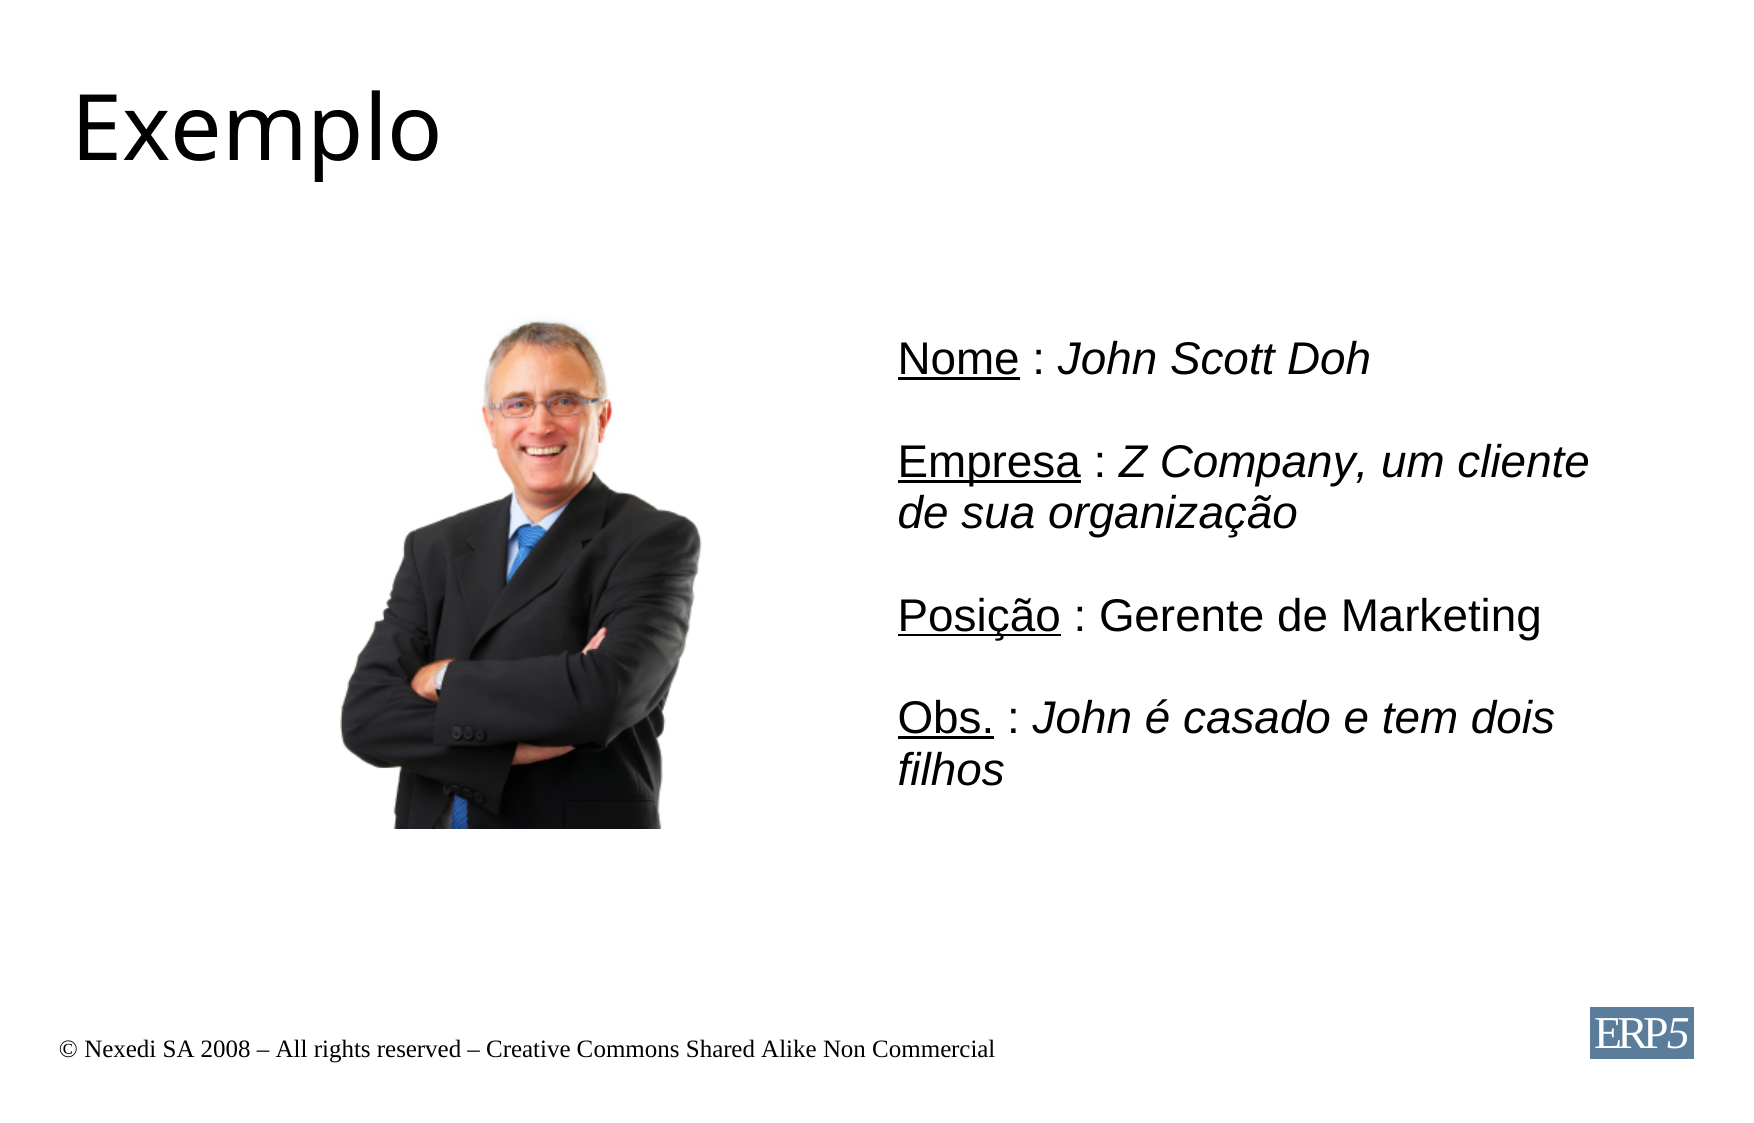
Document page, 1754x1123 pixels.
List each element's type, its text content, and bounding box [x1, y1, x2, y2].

title Exemplo [71, 63, 1707, 187]
picture [236, 295, 709, 829]
text_box Nome : John Scott Doh Empresa : Z Company, um cliente de sua organização Posição : Gerente de Marketing Obs. : John é casado e tem dois filhos [897, 333, 1636, 795]
